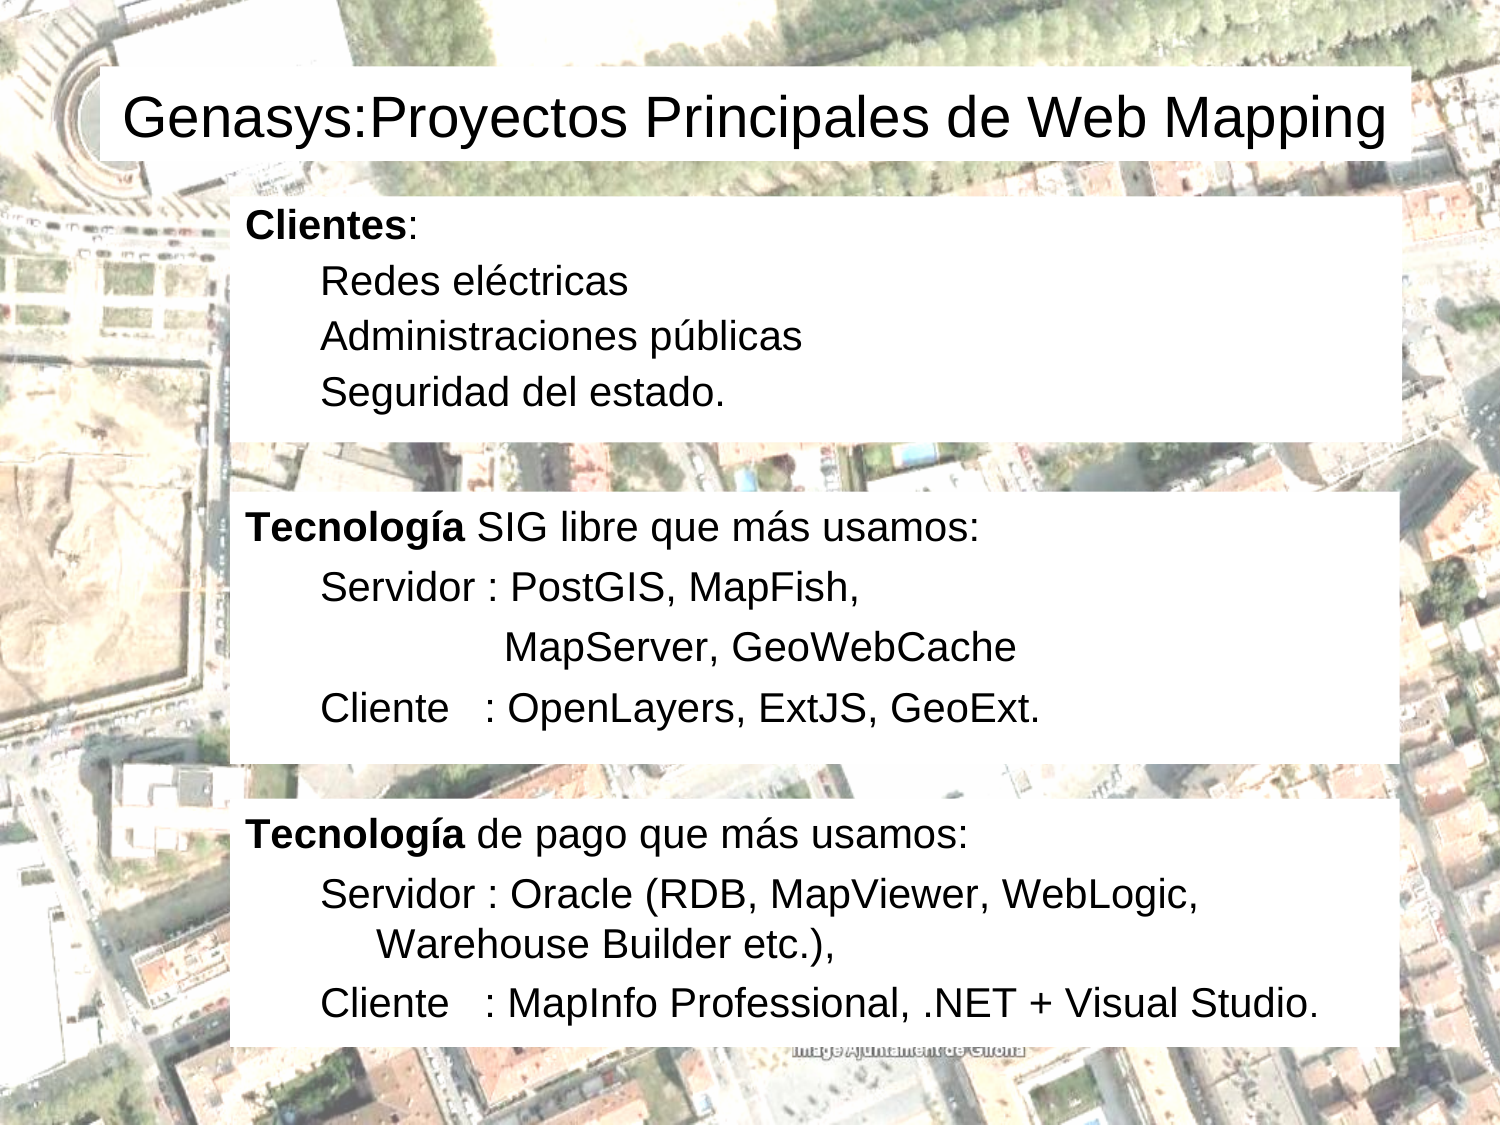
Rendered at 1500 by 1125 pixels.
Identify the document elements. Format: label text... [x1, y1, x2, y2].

picture [0, 0, 1500, 1125]
title Genasys:Proyectos Principales de Web Mapping [100, 66, 1412, 161]
text_box Tecnología de pago que más usamos: Servidor : Oracle (RDB, MapViewer, WebLogic, Warehouse Builder etc.), Cliente : MapInfo Professional, .NET + Visual Studio. [230, 798, 1400, 1047]
text_box Clientes: Redes eléctricas Administraciones públicas Seguridad del estado. [230, 196, 1403, 443]
text_box Tecnología SIG libre que más usamos: Servidor : PostGIS, MapFish, MapServer, GeoWebCache Cliente : OpenLayers, ExtJS, GeoExt. [230, 491, 1400, 764]
